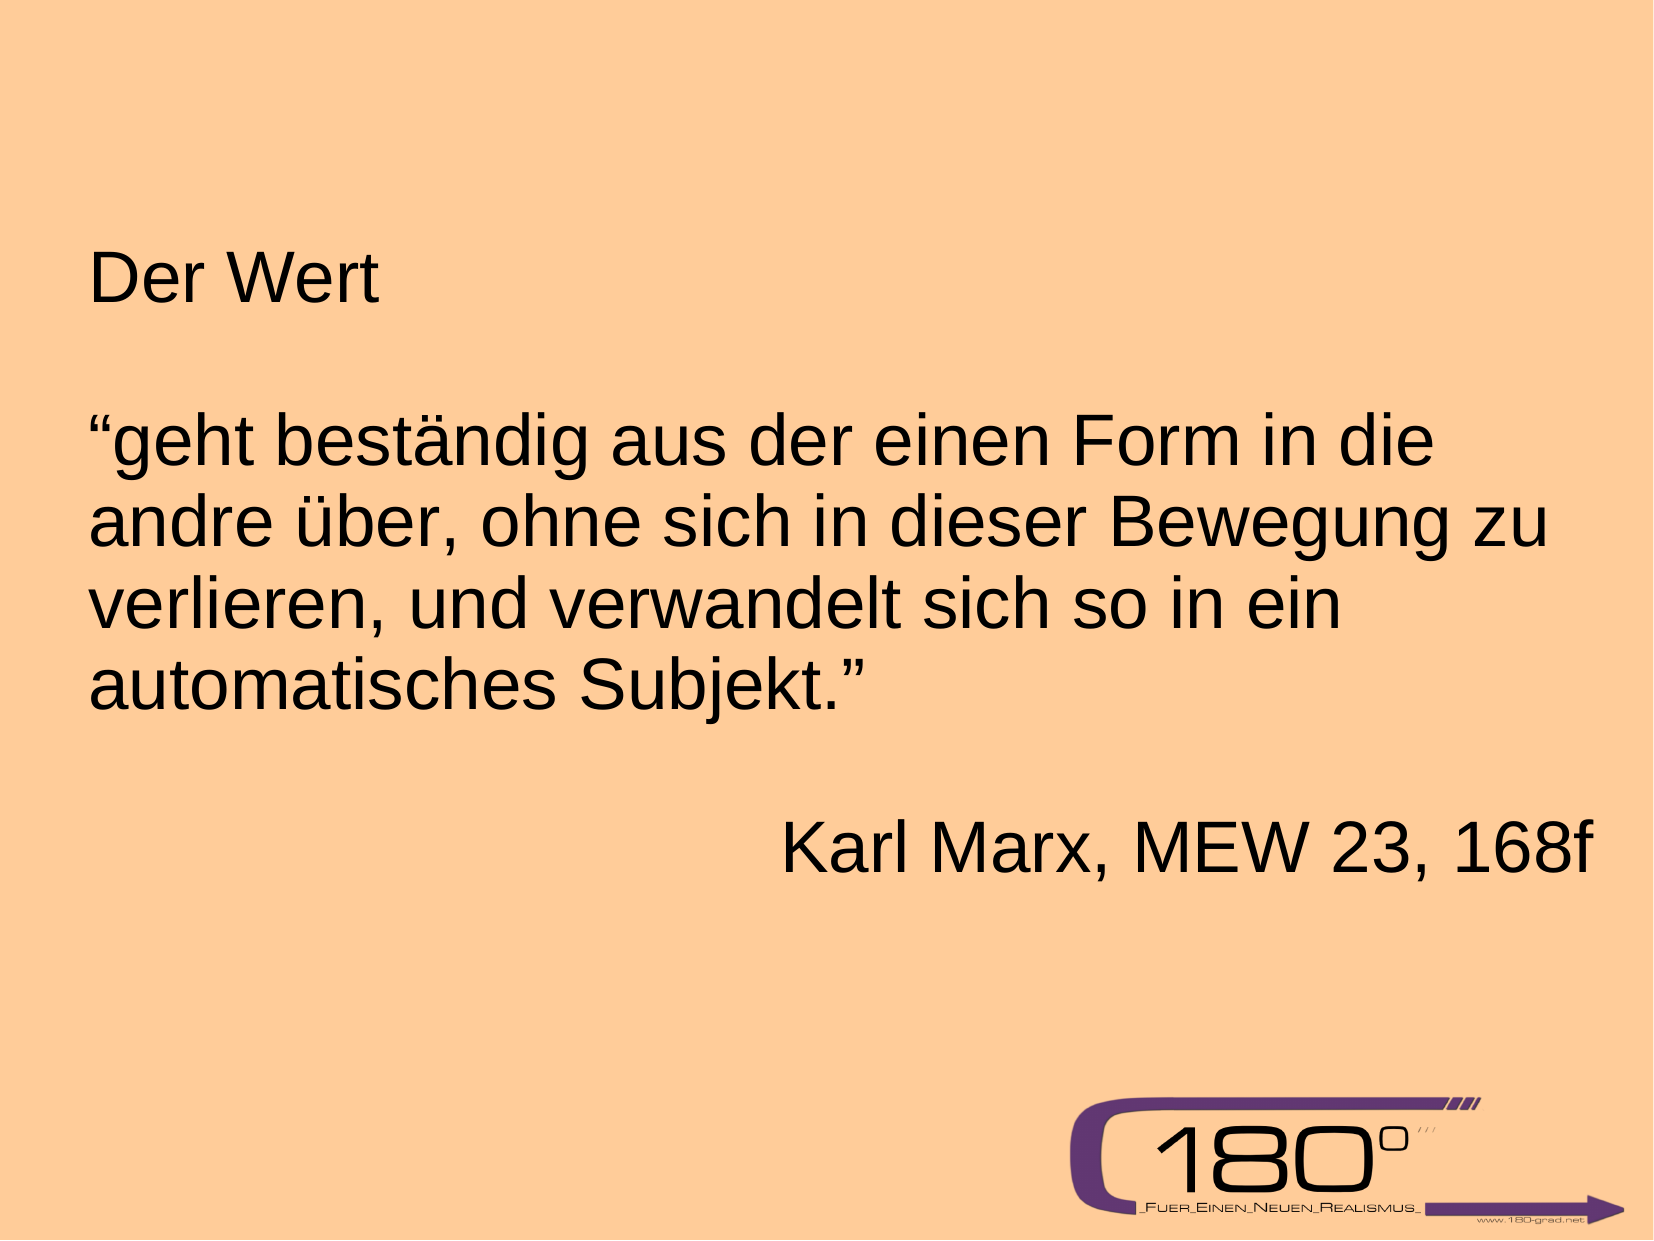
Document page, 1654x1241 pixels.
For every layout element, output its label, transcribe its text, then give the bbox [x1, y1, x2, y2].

text_box Der Wert “geht beständig aus der einen Form in die andre über, ohne sich in dieser Bewegung zu verlieren, und verwandelt sich so in ein automatisches Subjekt.” Karl Marx, MEW 23, 168f [88, 236, 1595, 963]
picture [1068, 1092, 1625, 1228]
text_box [885, 620, 1418, 681]
